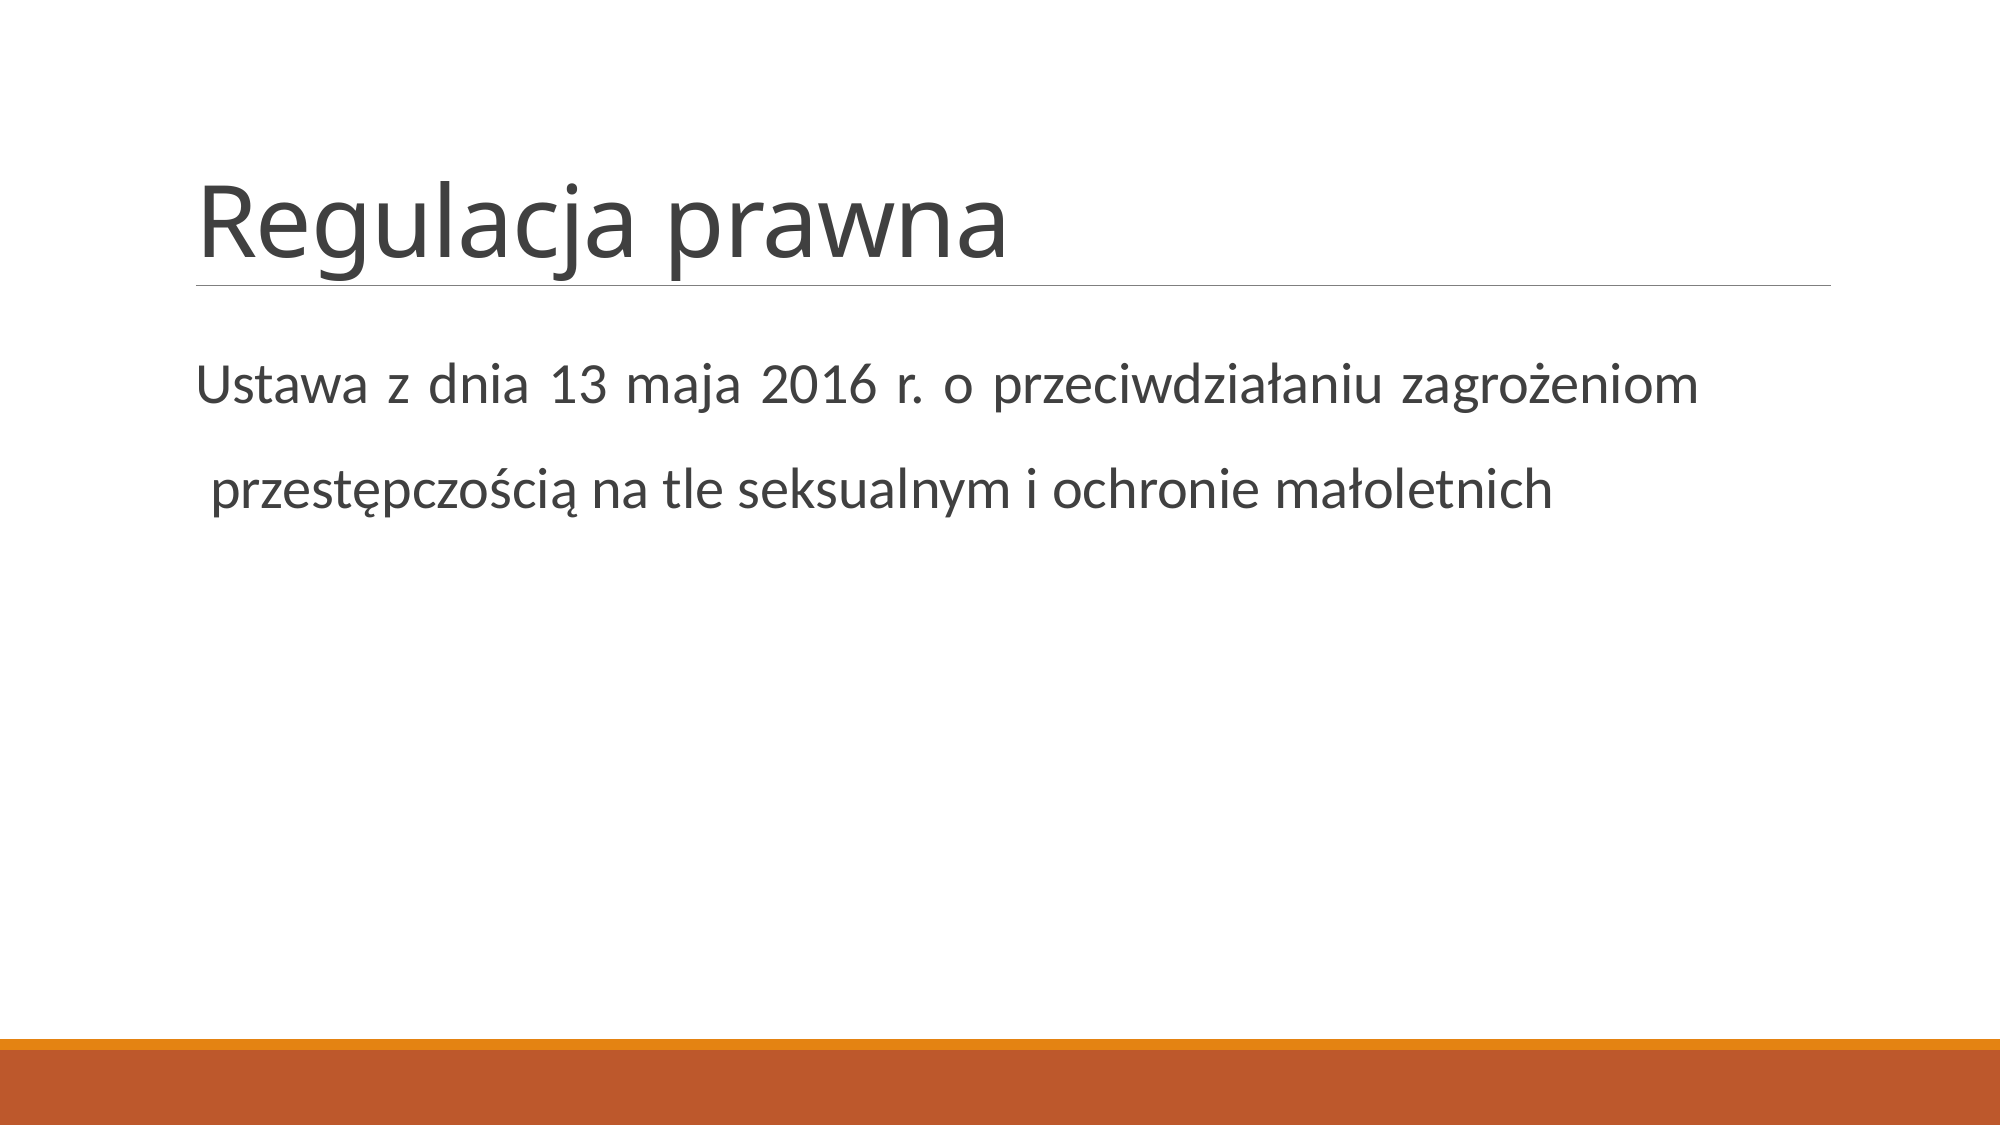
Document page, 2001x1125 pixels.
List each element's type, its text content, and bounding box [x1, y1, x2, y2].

title Regulacja prawna [180, 47, 1831, 286]
list Ustawa z dnia 13 maja 2016 r. o przeciwdziałaniu zagrożeniom przestępczością na tle seksualnym i ochronie małoletnich [180, 302, 1831, 963]
